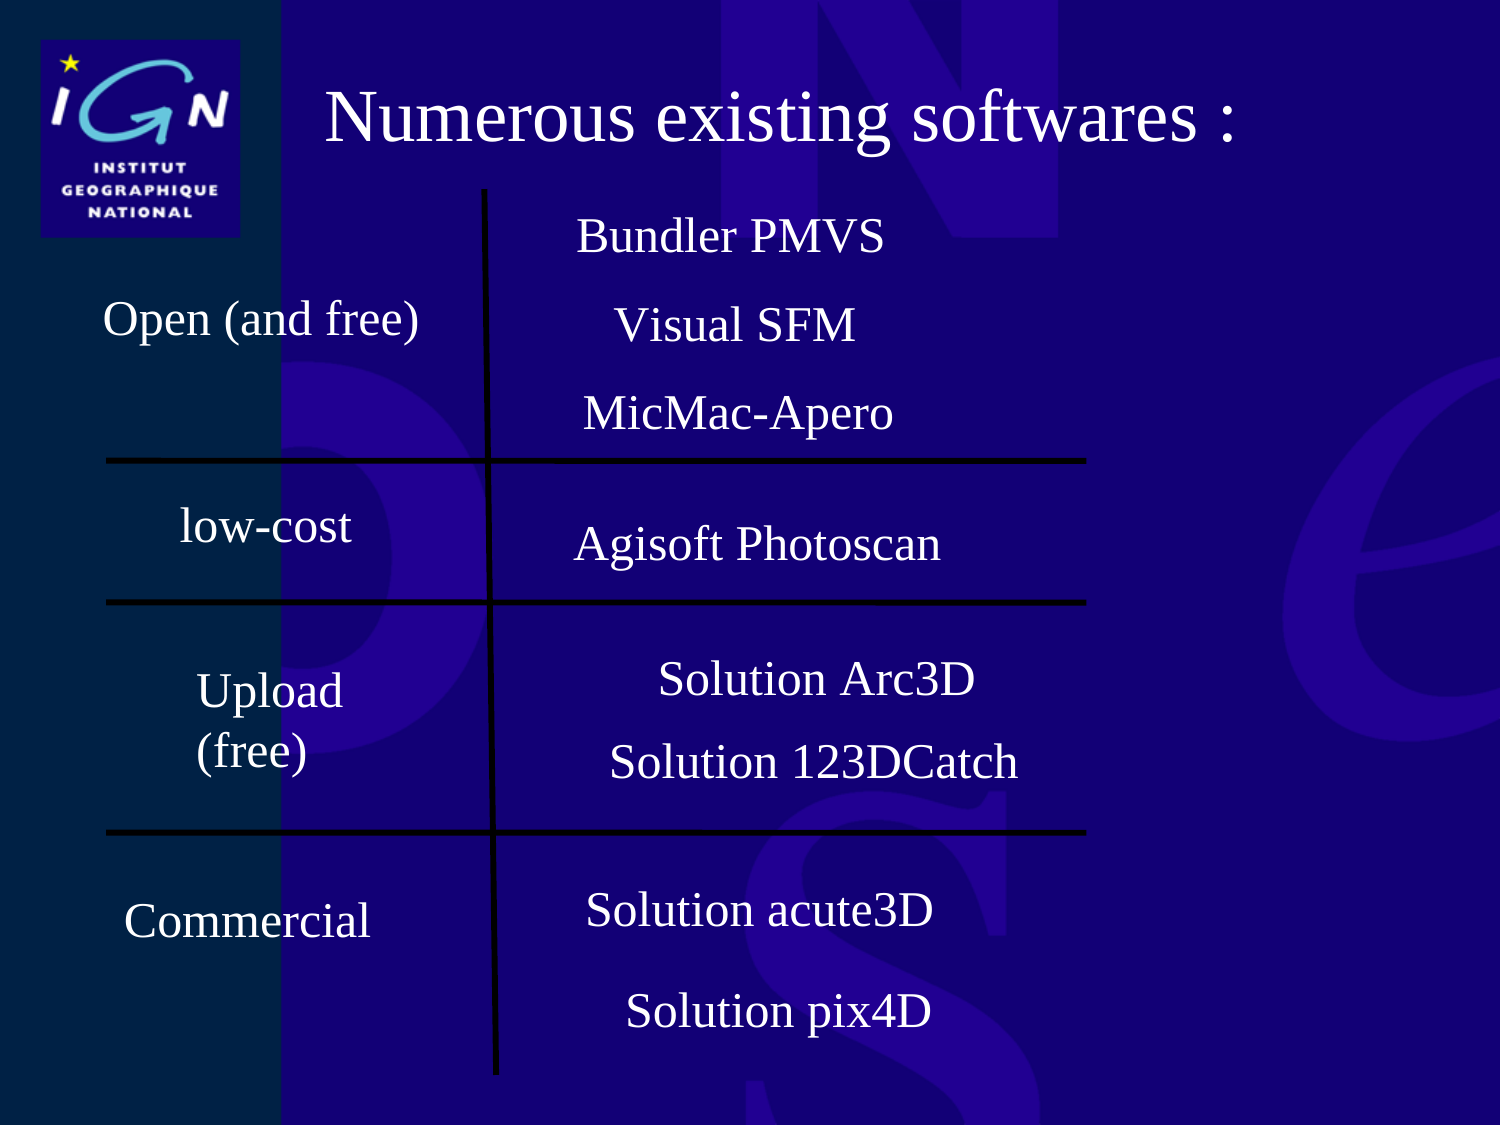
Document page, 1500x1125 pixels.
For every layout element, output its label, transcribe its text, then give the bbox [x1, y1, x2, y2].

text_box Solution Arc3D [642, 637, 991, 714]
text_box Solution pix4D [610, 969, 948, 1045]
text_box Numerous existing softwares : [309, 59, 1254, 165]
text_box Open (and free) [87, 277, 435, 354]
text_box Commercial [109, 880, 387, 956]
text_box Solution 123DCatch [594, 720, 1034, 797]
picture [0, 0, 1500, 1125]
text_box Visual SFM [598, 283, 885, 359]
text_box Bundler PMVS [561, 195, 914, 271]
text_box Agisoft Photoscan [558, 502, 970, 578]
text_box MicMac-Apero [567, 372, 910, 448]
text_box Solution acute3D [570, 868, 949, 945]
text_box low-cost [164, 484, 367, 560]
text_box Upload (free) [181, 649, 371, 786]
